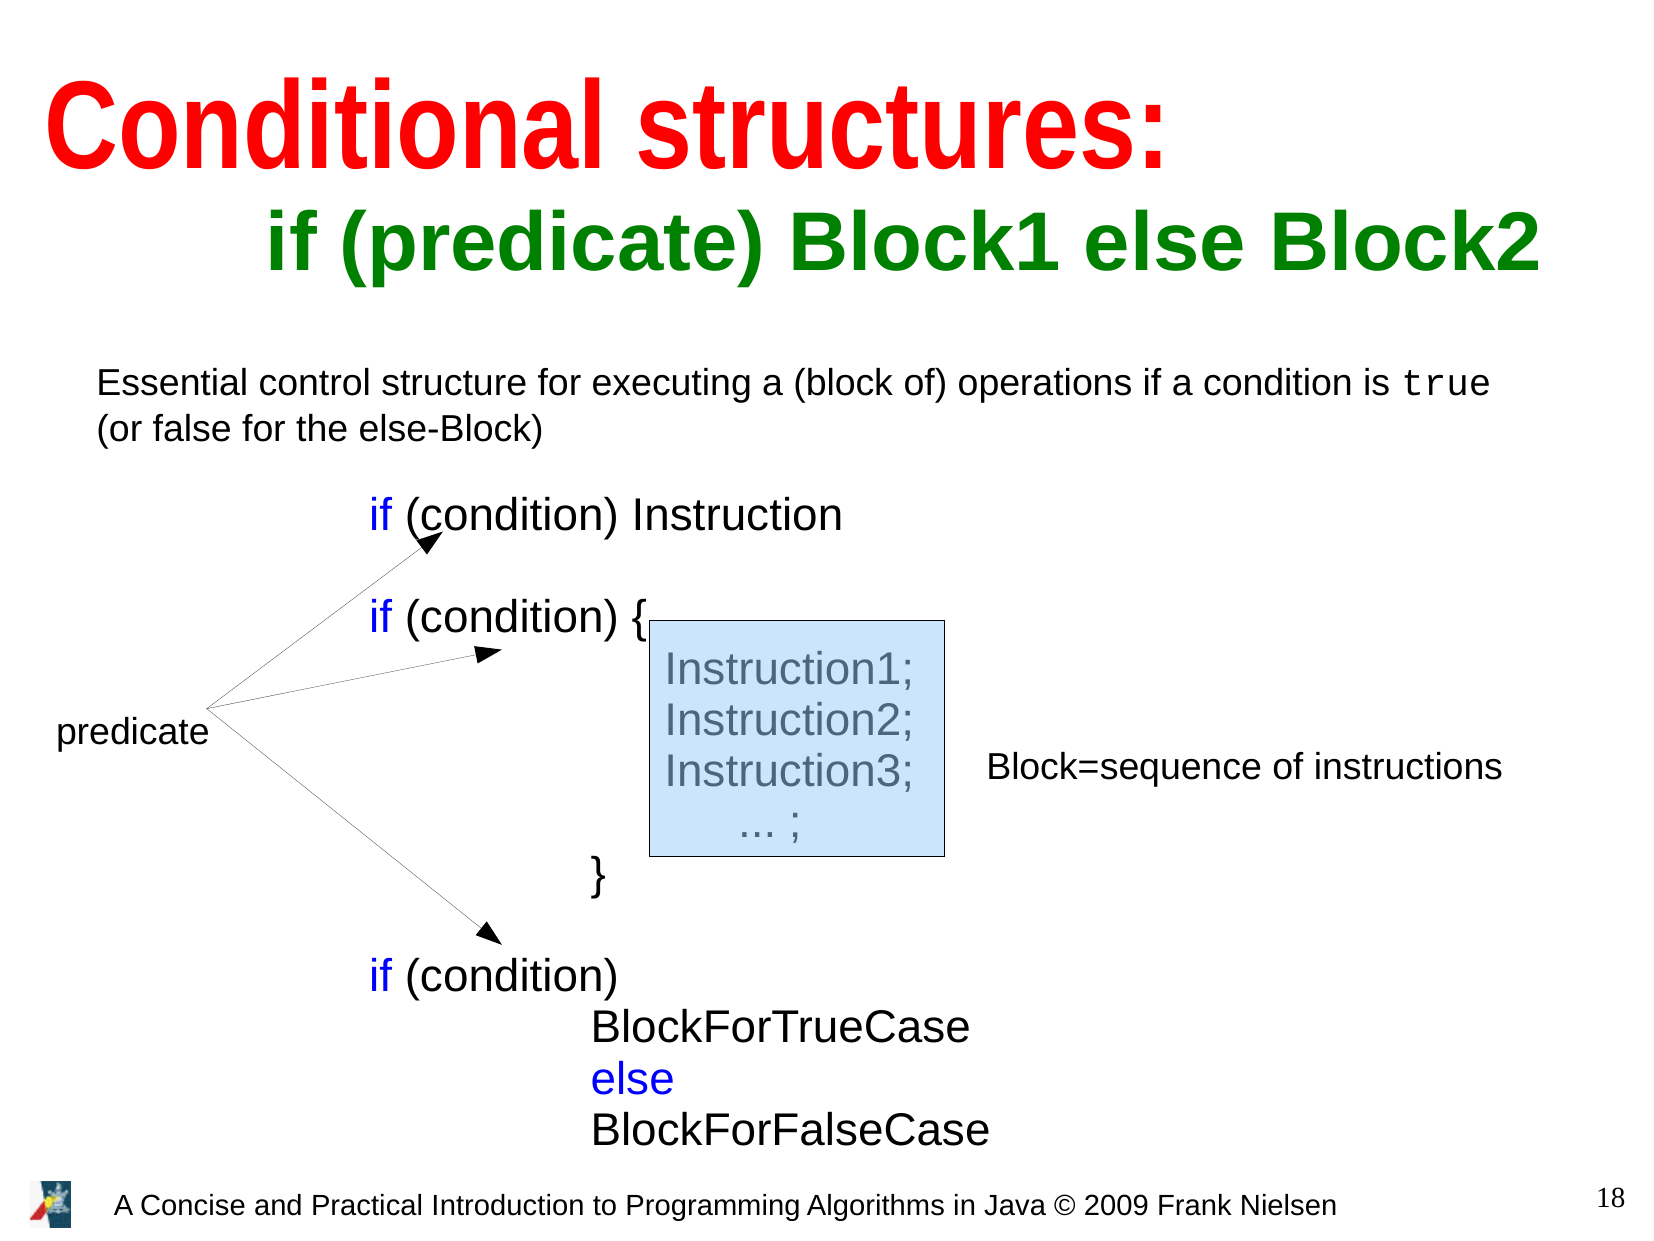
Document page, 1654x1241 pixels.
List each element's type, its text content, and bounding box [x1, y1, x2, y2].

text_box Essential control structure for executing a (block of) operations if a condition is true (or false for the else-Block) [81, 354, 1506, 456]
text_box if (condition) Instruction if (condition) { Instruction1; Instruction2; Instruction3; ... ; } if (condition) BlockForTrueCase else BlockForFalseCase [354, 481, 1006, 1160]
text_box predicate [41, 702, 225, 760]
text_box Block=sequence of instructions [971, 738, 1519, 796]
text_box [649, 620, 945, 857]
picture [29, 1181, 71, 1228]
text_box Conditional structures: if (predicate) Block1 else Block2 [29, 44, 1595, 296]
